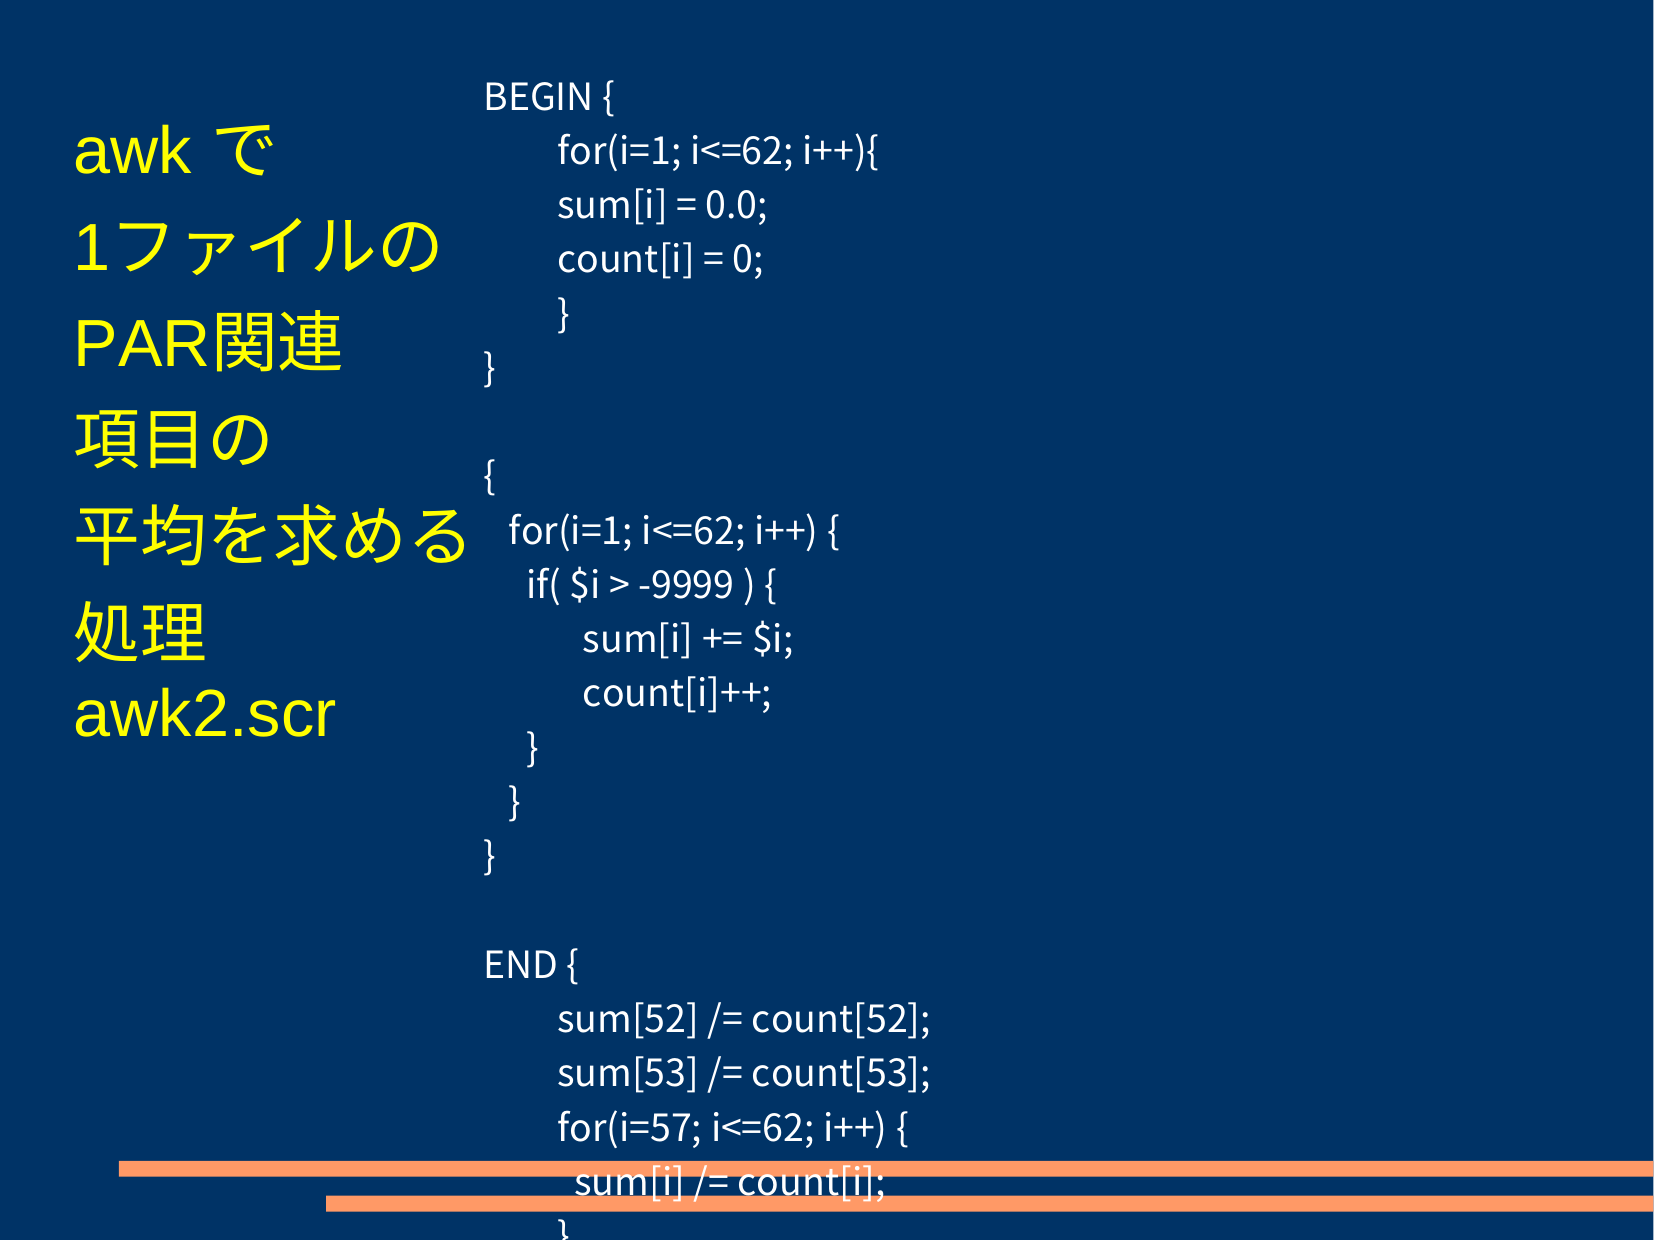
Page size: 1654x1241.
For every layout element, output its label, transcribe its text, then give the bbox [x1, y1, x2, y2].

text_box awk で 1ファイルの PAR関連 項目の 平均を求める 処理 awk2.scr [59, 88, 469, 603]
text_box BEGIN { for(i=1; i<=62; i++){ sum[i] = 0.0; count[i] = 0; } } { for(i=1; i<=62; i++) { if( $i > -9999 ) { sum[i] += $i; count[i]++; } } } END { sum[52] /= count[52]; sum[53] /= count[53]; for(i=57; i<=62; i++) { sum[i] /= count[i]; } print sum[52], sum[53], sum[57], sum[58], sum[59],\ sum[60], sum[61], sum[62]; } [468, 59, 1418, 1209]
